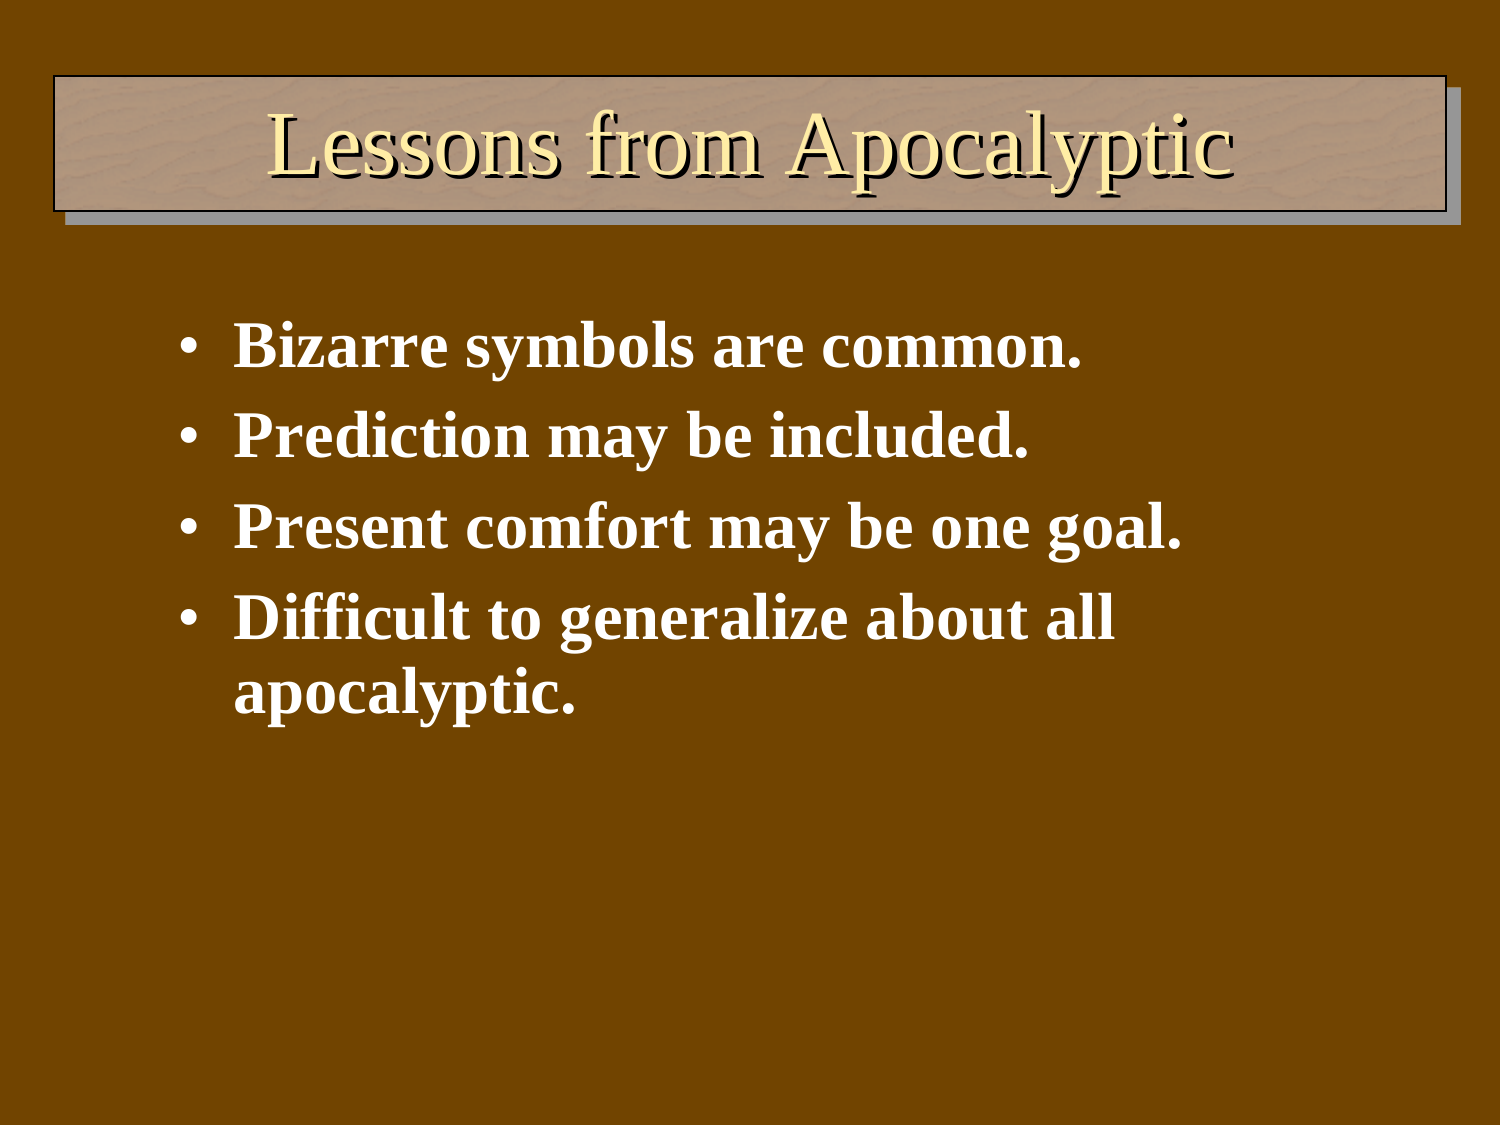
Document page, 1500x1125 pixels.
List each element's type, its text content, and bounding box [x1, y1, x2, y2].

title Lessons from Apocalyptic [65, 85, 1435, 203]
list Bizarre symbols are common. Prediction may be included. Present comfort may be one goal. Difficult to generalize about all apocalyptic. [162, 299, 1351, 1051]
picture [55, 77, 1445, 210]
